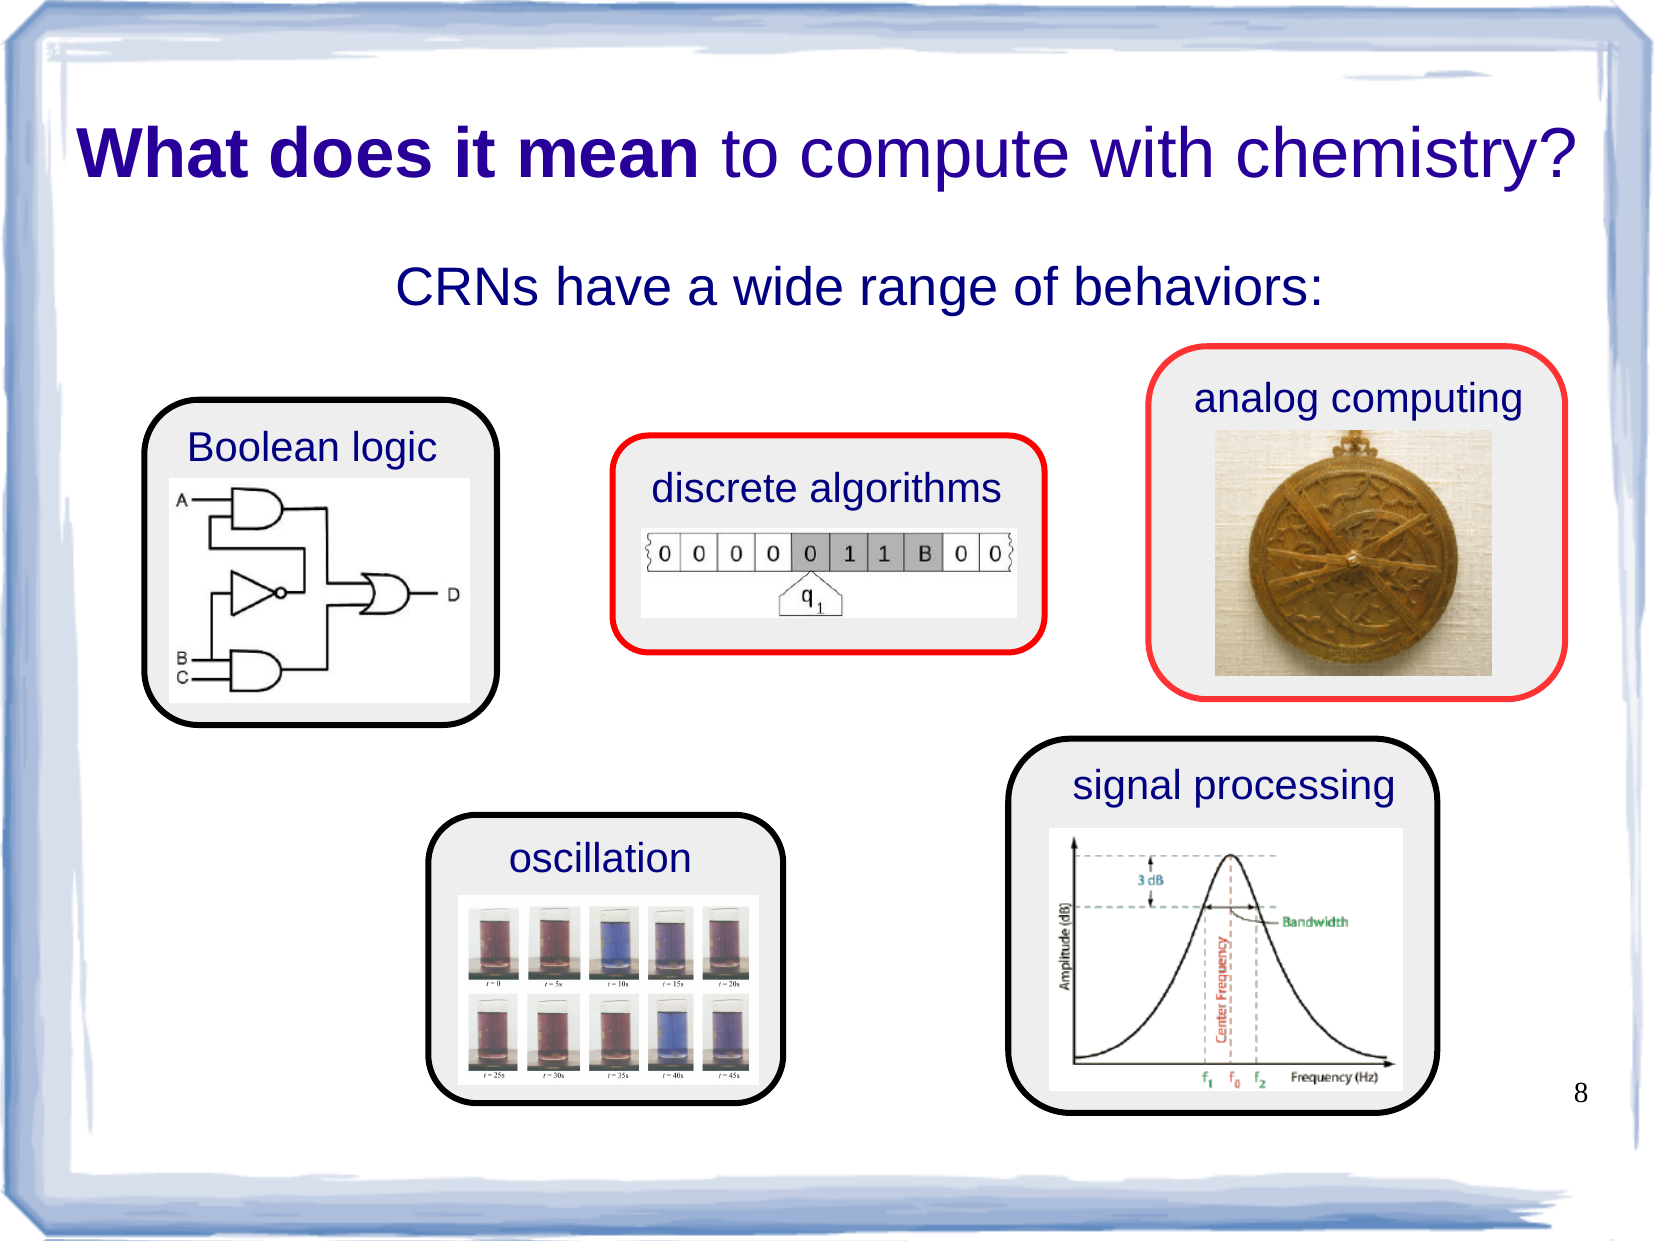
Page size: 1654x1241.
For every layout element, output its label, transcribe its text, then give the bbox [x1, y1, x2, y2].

list Boolean logic [154, 423, 470, 479]
text_box [1148, 431, 1566, 700]
list analog computing [1125, 375, 1593, 431]
list discrete algorithms [647, 464, 1006, 521]
list oscillation [470, 834, 731, 891]
list CRNs have a wide range of behaviors: [395, 256, 1347, 318]
text_box [612, 435, 1045, 653]
text_box [144, 399, 498, 726]
text_box [428, 814, 784, 1104]
text_box [1156, 346, 1557, 375]
picture [0, 0, 1654, 1241]
title What does it mean to compute with chemistry? [72, 49, 1583, 257]
text_box [1008, 738, 1438, 1113]
list signal processing [1037, 761, 1432, 818]
